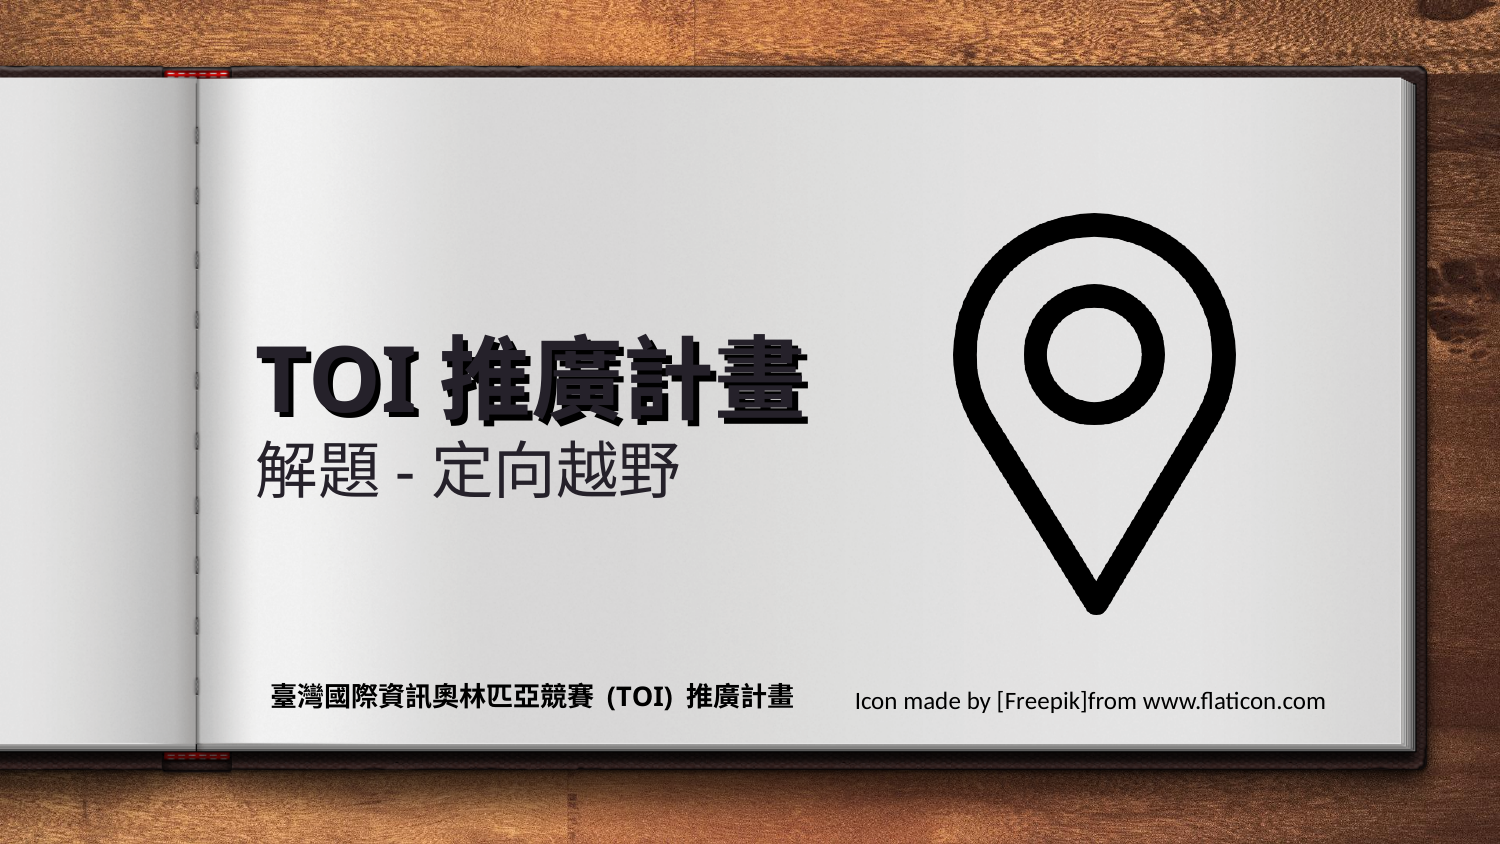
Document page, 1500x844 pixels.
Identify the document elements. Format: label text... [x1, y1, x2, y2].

text_box Icon made by [Freepik]from www.flaticon.com [840, 677, 1364, 722]
picture [893, 213, 1295, 615]
title TOI推廣計畫 解題-定向越野 [240, 262, 893, 565]
